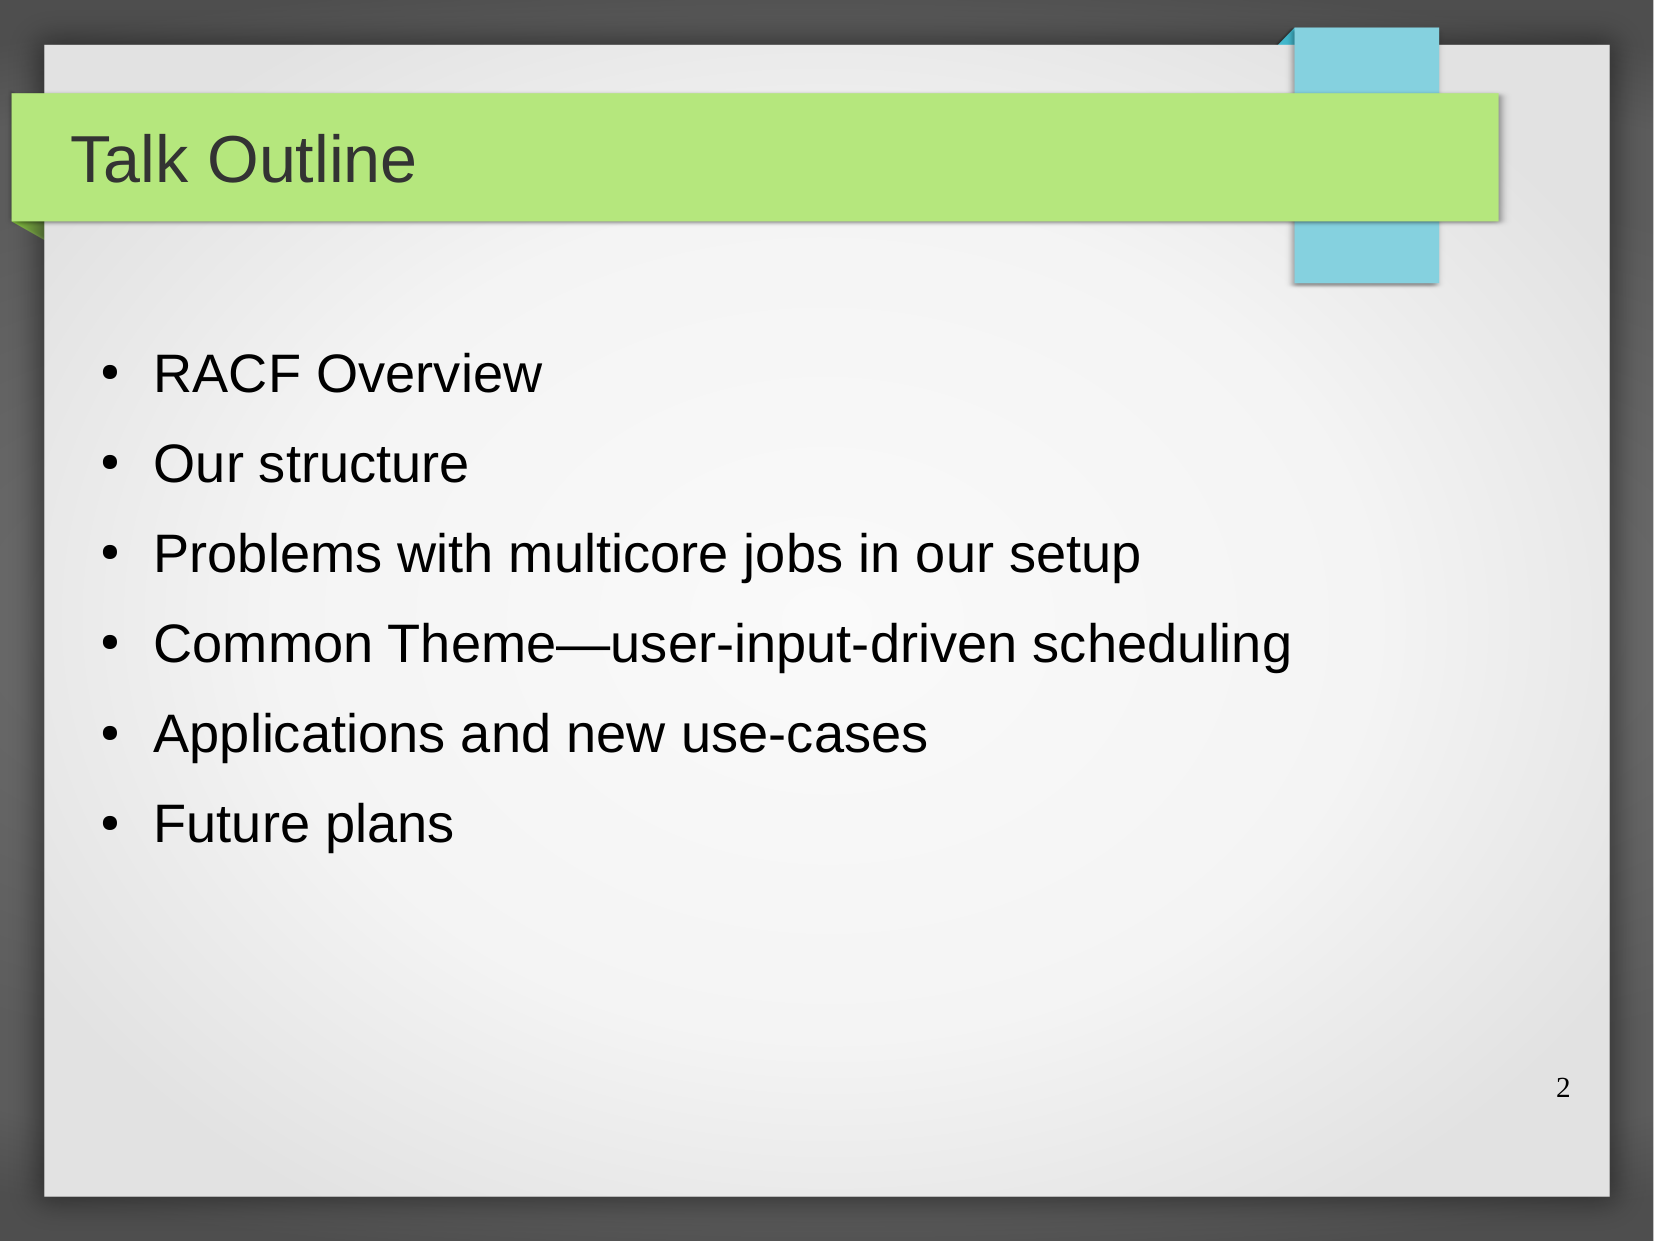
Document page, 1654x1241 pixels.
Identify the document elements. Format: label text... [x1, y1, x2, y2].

title Talk Outline [70, 106, 1229, 213]
picture [0, 0, 1654, 1241]
list RACF Overview Our structure Problems with multicore jobs in our setup Common Theme—user-input-driven scheduling Applications and new use-cases Future plans [82, 343, 1538, 1063]
